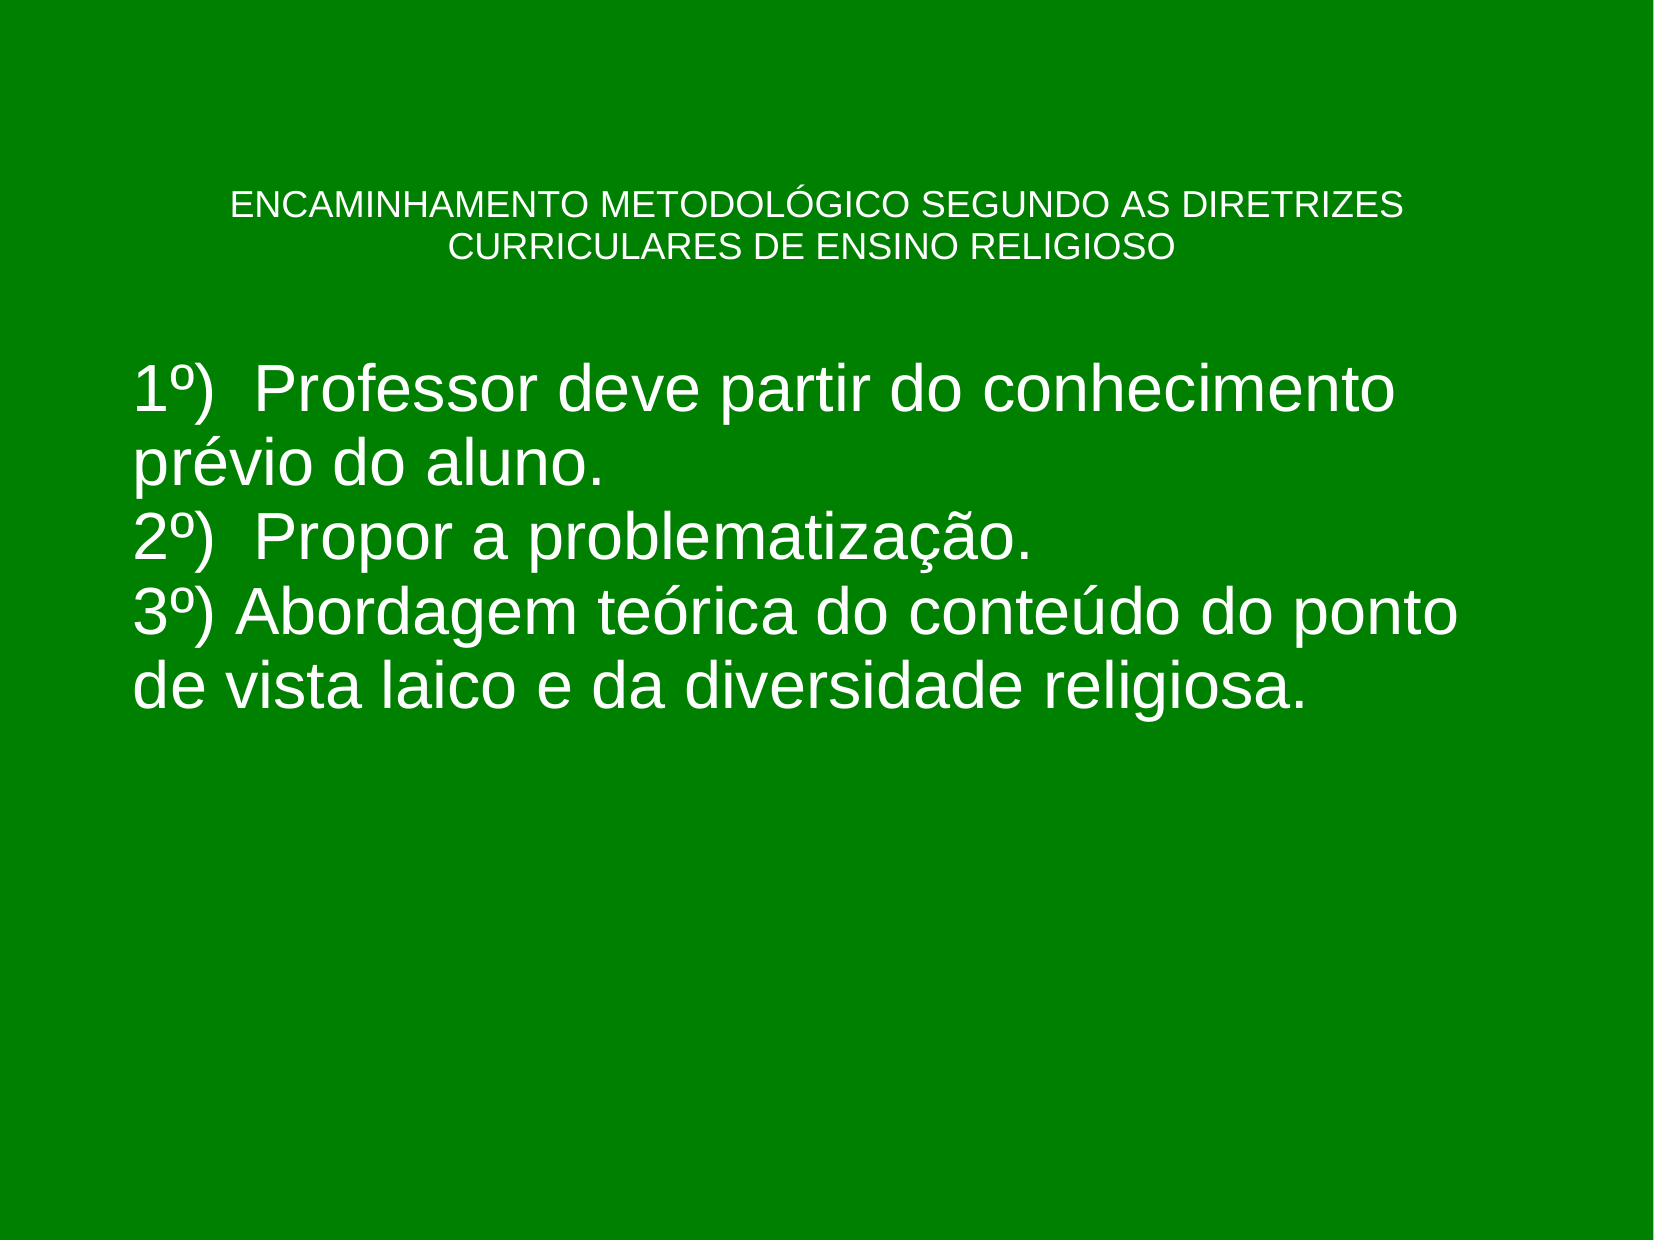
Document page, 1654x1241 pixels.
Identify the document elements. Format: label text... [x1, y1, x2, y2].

text_box ENCAMINHAMENTO METODOLÓGICO SEGUNDO AS DIRETRIZES CURRICULARES DE ENSINO RELIGIOSO 1º) Professor deve partir do conhecimento prévio do aluno. 2º) Propor a problematização. 3º) Abordagem teórica do conteúdo do ponto de vista laico e da diversidade religiosa. [118, 177, 1506, 865]
